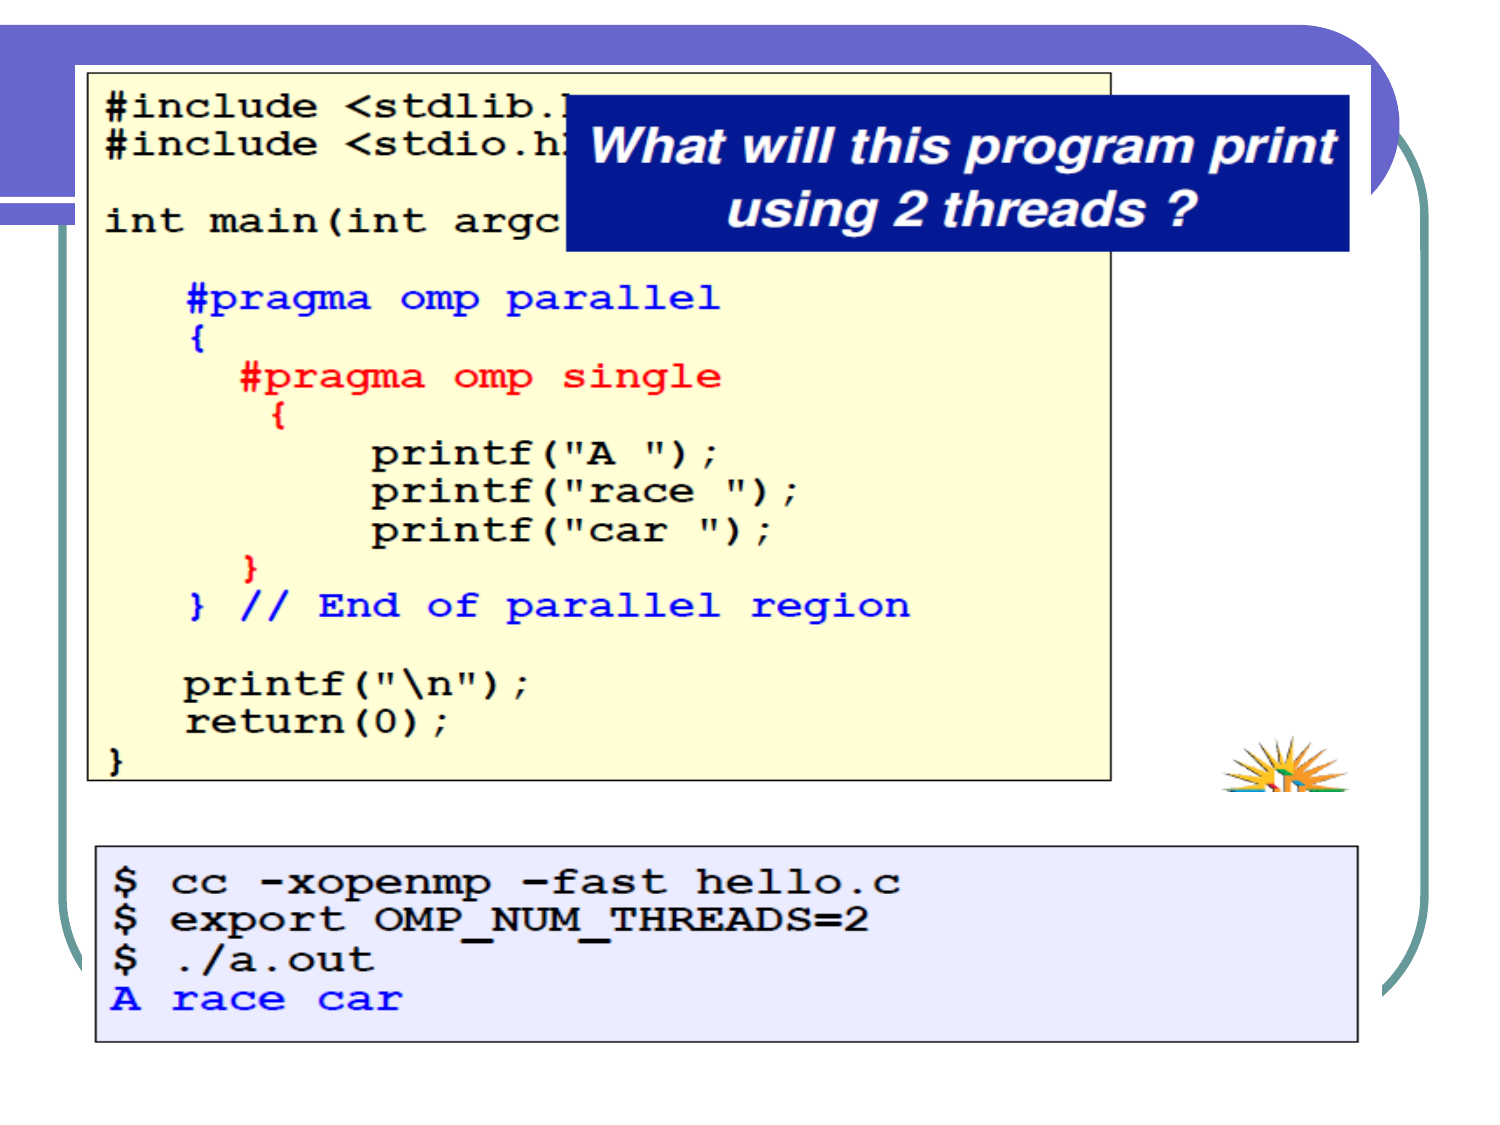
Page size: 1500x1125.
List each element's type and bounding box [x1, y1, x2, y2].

picture [82, 838, 1382, 1057]
picture [75, 65, 1371, 792]
